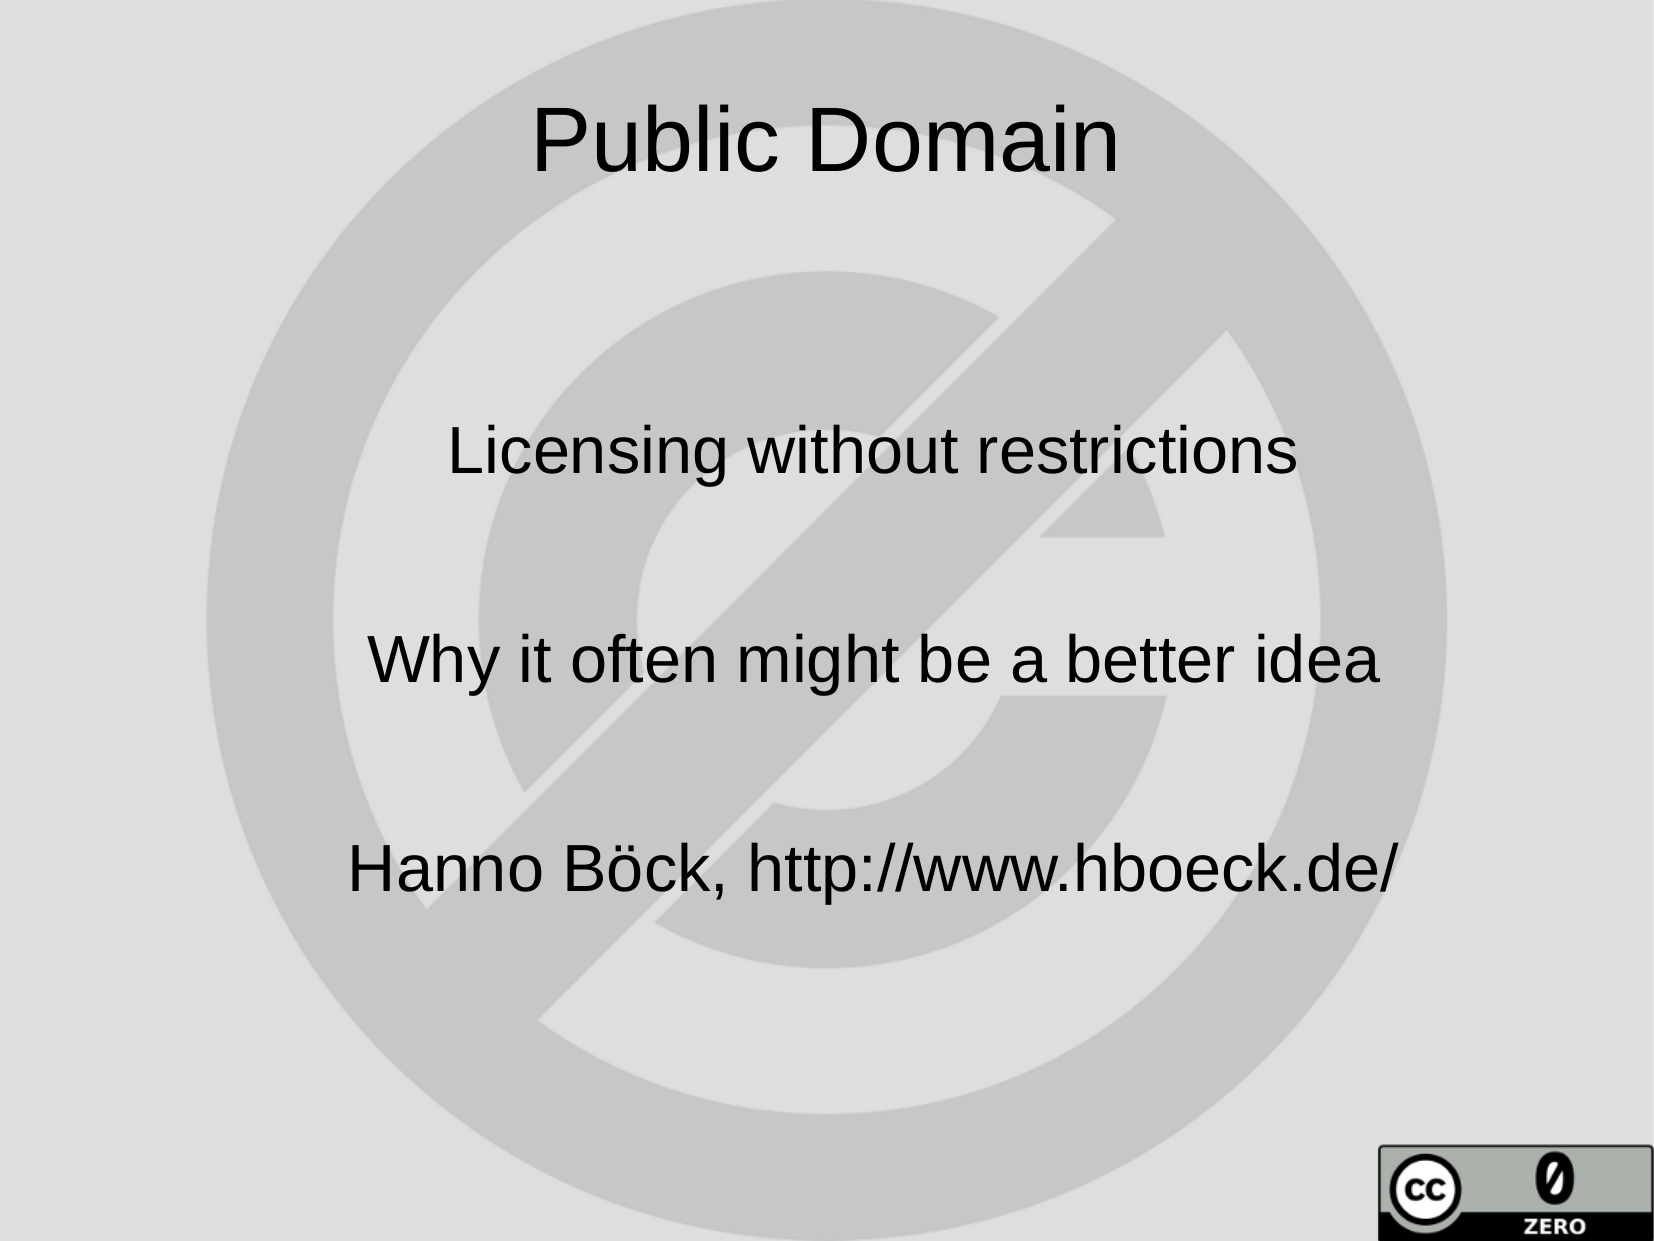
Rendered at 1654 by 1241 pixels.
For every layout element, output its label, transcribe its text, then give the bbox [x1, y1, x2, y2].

title Public Domain [59, 61, 1595, 219]
list Licensing without restrictions Why it often might be a better idea Hanno Böck, http://www.hboeck.de/ [88, 413, 1571, 1109]
picture [0, 0, 1654, 1241]
